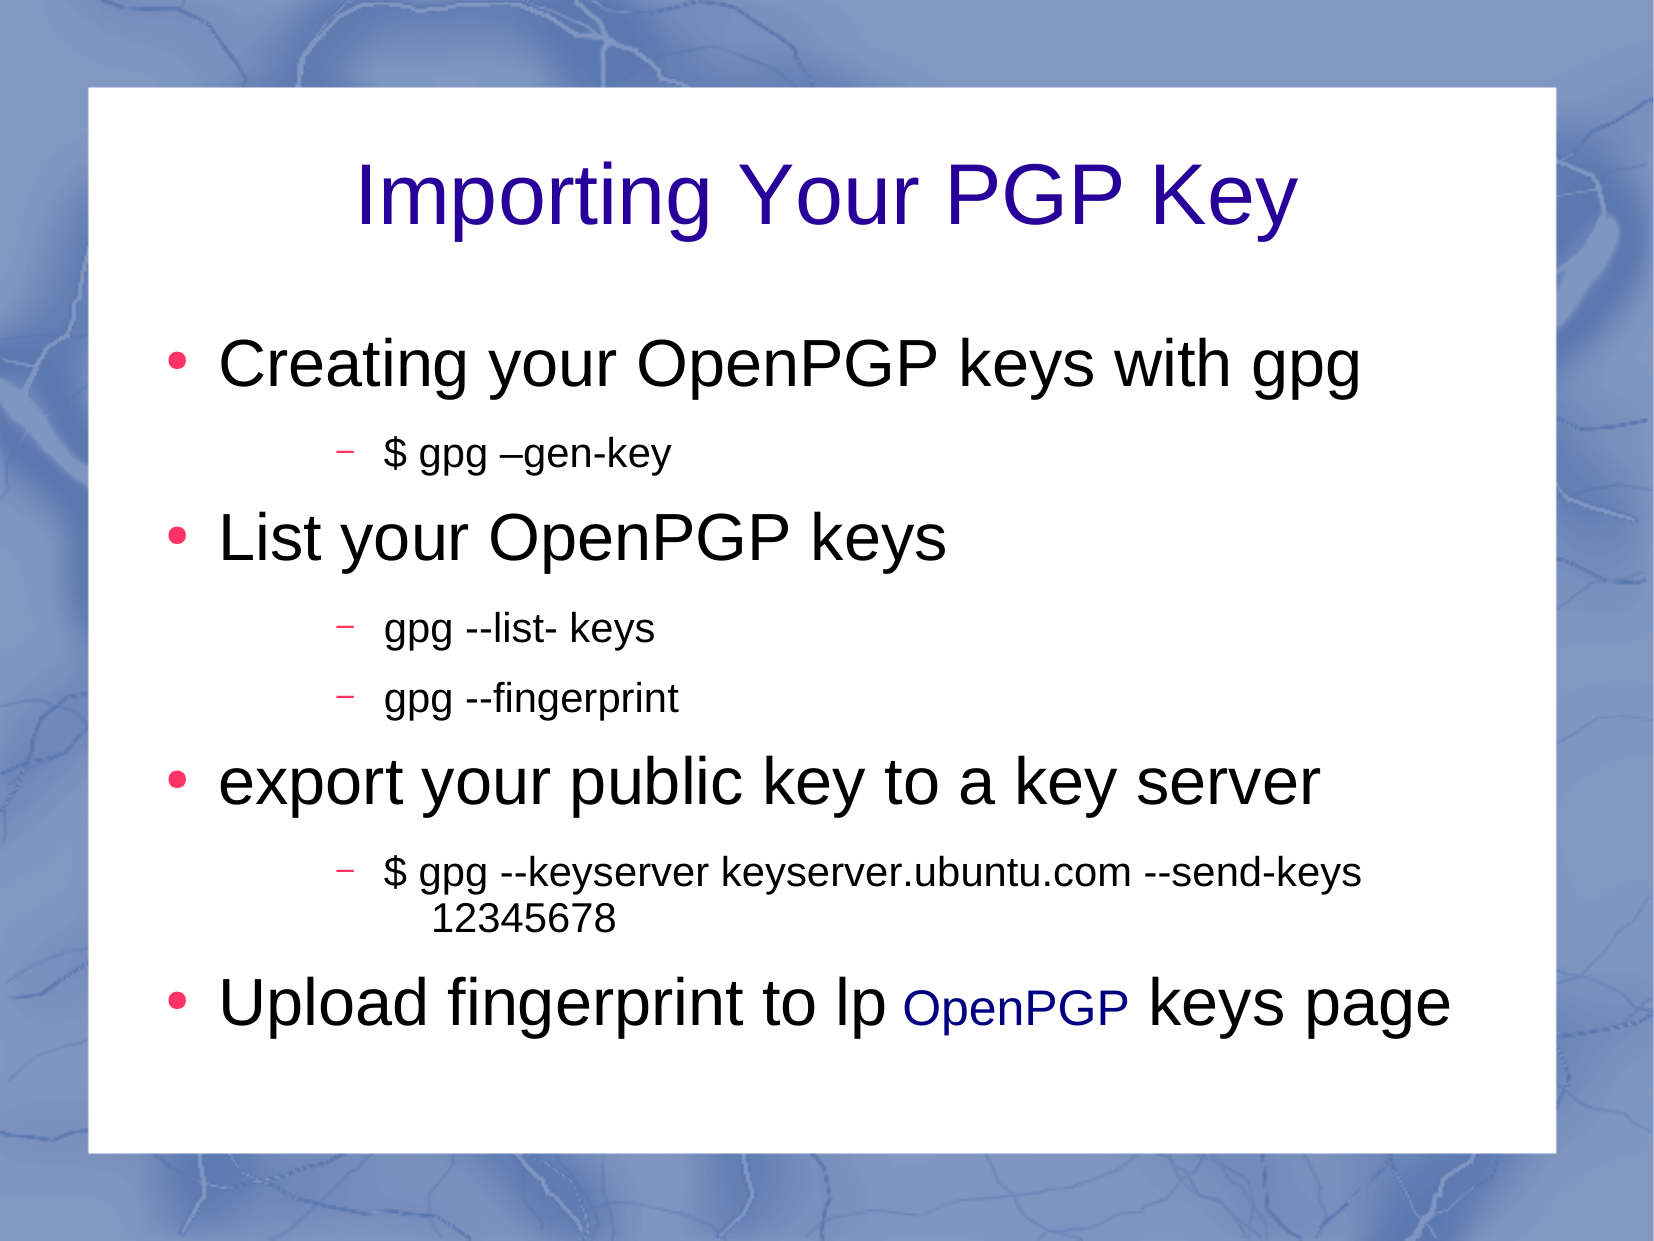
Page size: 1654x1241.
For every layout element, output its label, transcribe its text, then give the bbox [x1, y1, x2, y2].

list Creating your OpenPGP keys with gpg $ gpg –gen-key List your OpenPGP keys gpg --list- keys gpg --fingerprint export your public key to a key server $ gpg --keyserver keyserver.ubuntu.com --send-keys 12345678 Upload fingerprint to lp OpenPGP keys page [147, 325, 1506, 1045]
title Importing Your PGP Key [118, 90, 1536, 298]
picture [0, 0, 1654, 1241]
